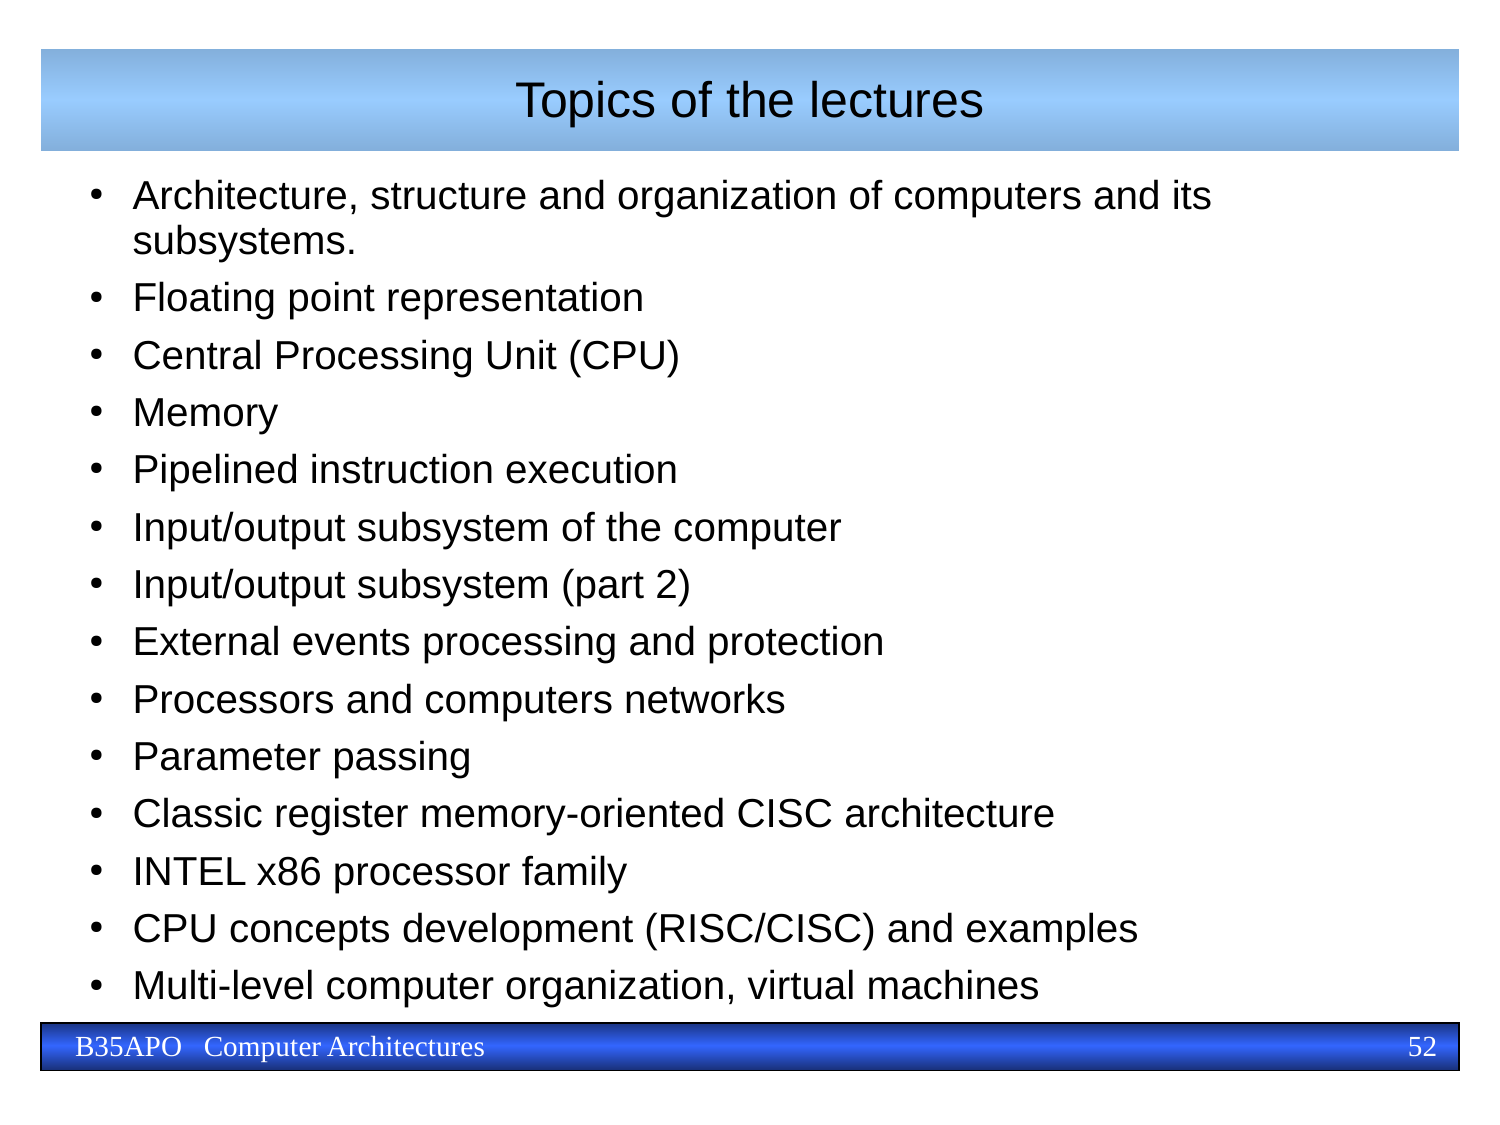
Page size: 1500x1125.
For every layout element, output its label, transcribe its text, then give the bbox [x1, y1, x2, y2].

title Topics of the lectures [41, 49, 1459, 151]
list Architecture, structure and organization of computers and its subsystems. Floating point representation Central Processing Unit (CPU) Memory Pipelined instruction execution Input/output subsystem of the computer Input/output subsystem (part 2) External events processing and protection Processors and computers networks Parameter passing Classic register memory-oriented CISC architecture INTEL x86 processor family CPU concepts development (RISC/CISC) and examples Multi-level computer organization, virtual machines [75, 172, 1426, 1013]
